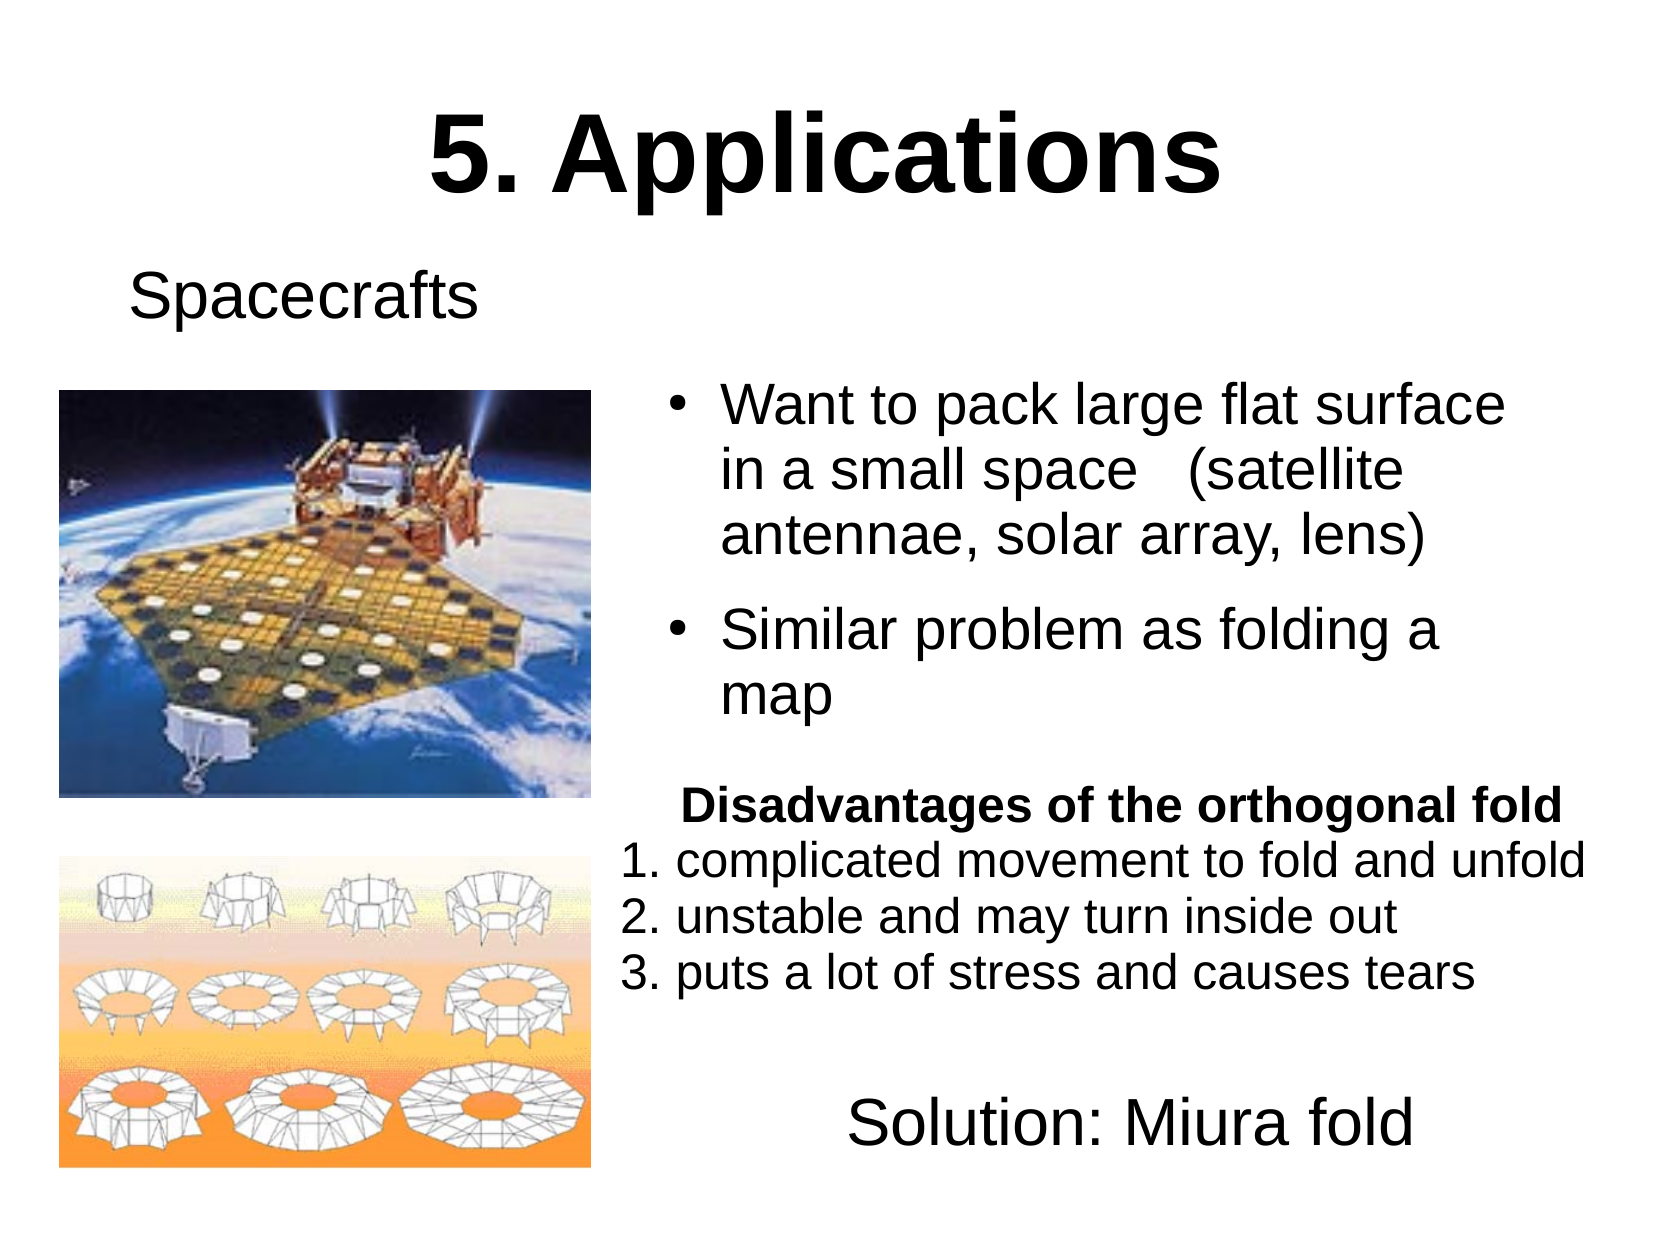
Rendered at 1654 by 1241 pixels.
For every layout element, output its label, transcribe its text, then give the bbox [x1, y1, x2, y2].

text_box Solution: Miura fold [844, 1062, 1418, 1182]
title 5. Applications [82, 49, 1571, 257]
text_box Disadvantages of the orthogonal fold 1. complicated movement to fold and unfold 2. unstable and may turn inside out 3. puts a lot of stress and causes tears [620, 713, 1625, 1063]
picture [59, 390, 591, 798]
text_box Spacecrafts [47, 236, 562, 355]
picture [59, 856, 591, 1169]
list Want to pack large flat surface in a small space (satellite antennae, solar array, lens) Similar problem as folding a map [649, 371, 1518, 713]
